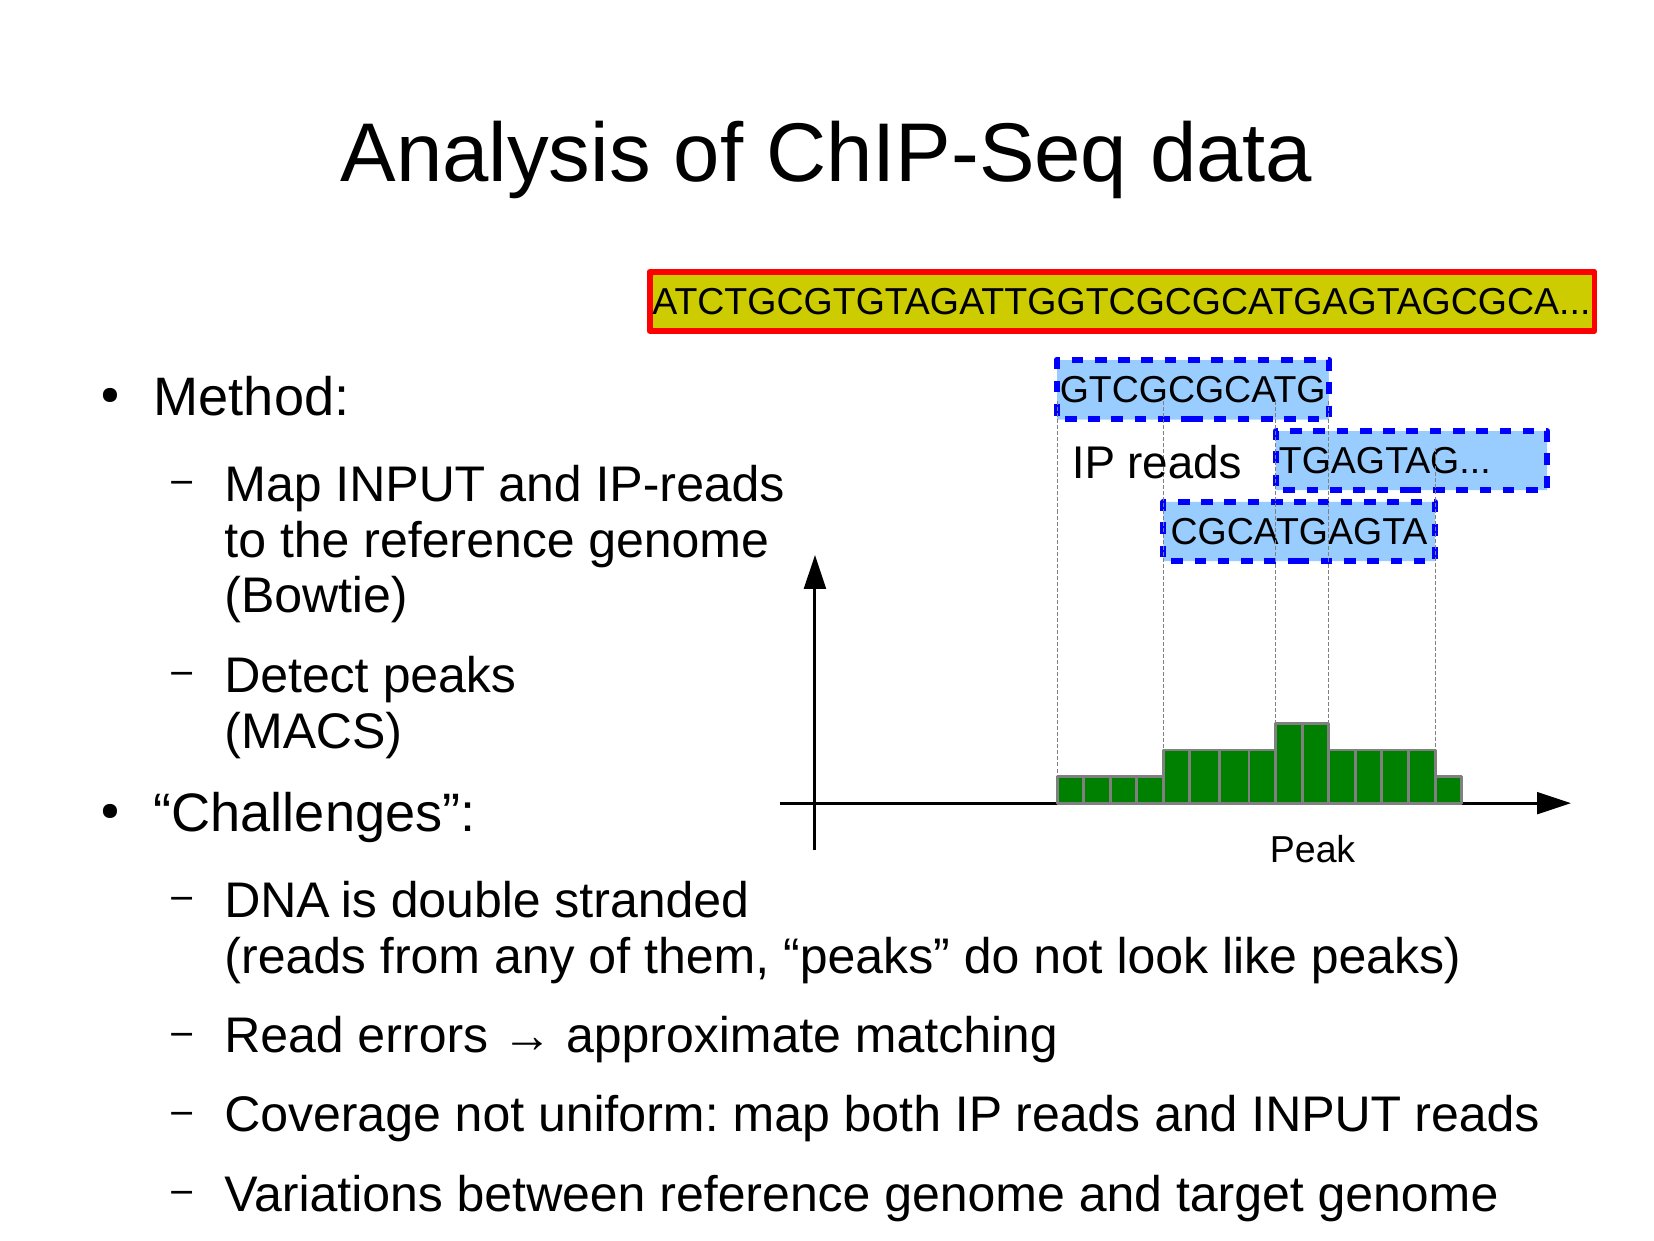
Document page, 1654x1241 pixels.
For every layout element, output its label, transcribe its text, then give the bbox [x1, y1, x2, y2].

text_box Peak [1255, 820, 1371, 878]
text_box TGAGTAG... [1275, 431, 1548, 491]
list Method: Map INPUT and IP-reads to the reference genome (Bowtie) Detect peaks (MACS) “Challenges”: DNA is double stranded (reads from any of them, “peaks” do not look like peaks) Read errors → approximate matching Coverage not uniform: map both IP reads and INPUT reads Variations between reference genome and target genome [82, 366, 1571, 1222]
text_box [1057, 723, 1462, 804]
text_box IP reads [1057, 429, 1257, 496]
text_box ATCTGCGTGTAGATTGGTCGCGCATGAGTAGCGCA... [649, 271, 1595, 331]
title Analysis of ChIP-Seq data [82, 49, 1571, 257]
text_box CGCATGAGTA [1163, 501, 1436, 562]
text_box GTCGCGCATG [1057, 360, 1329, 420]
